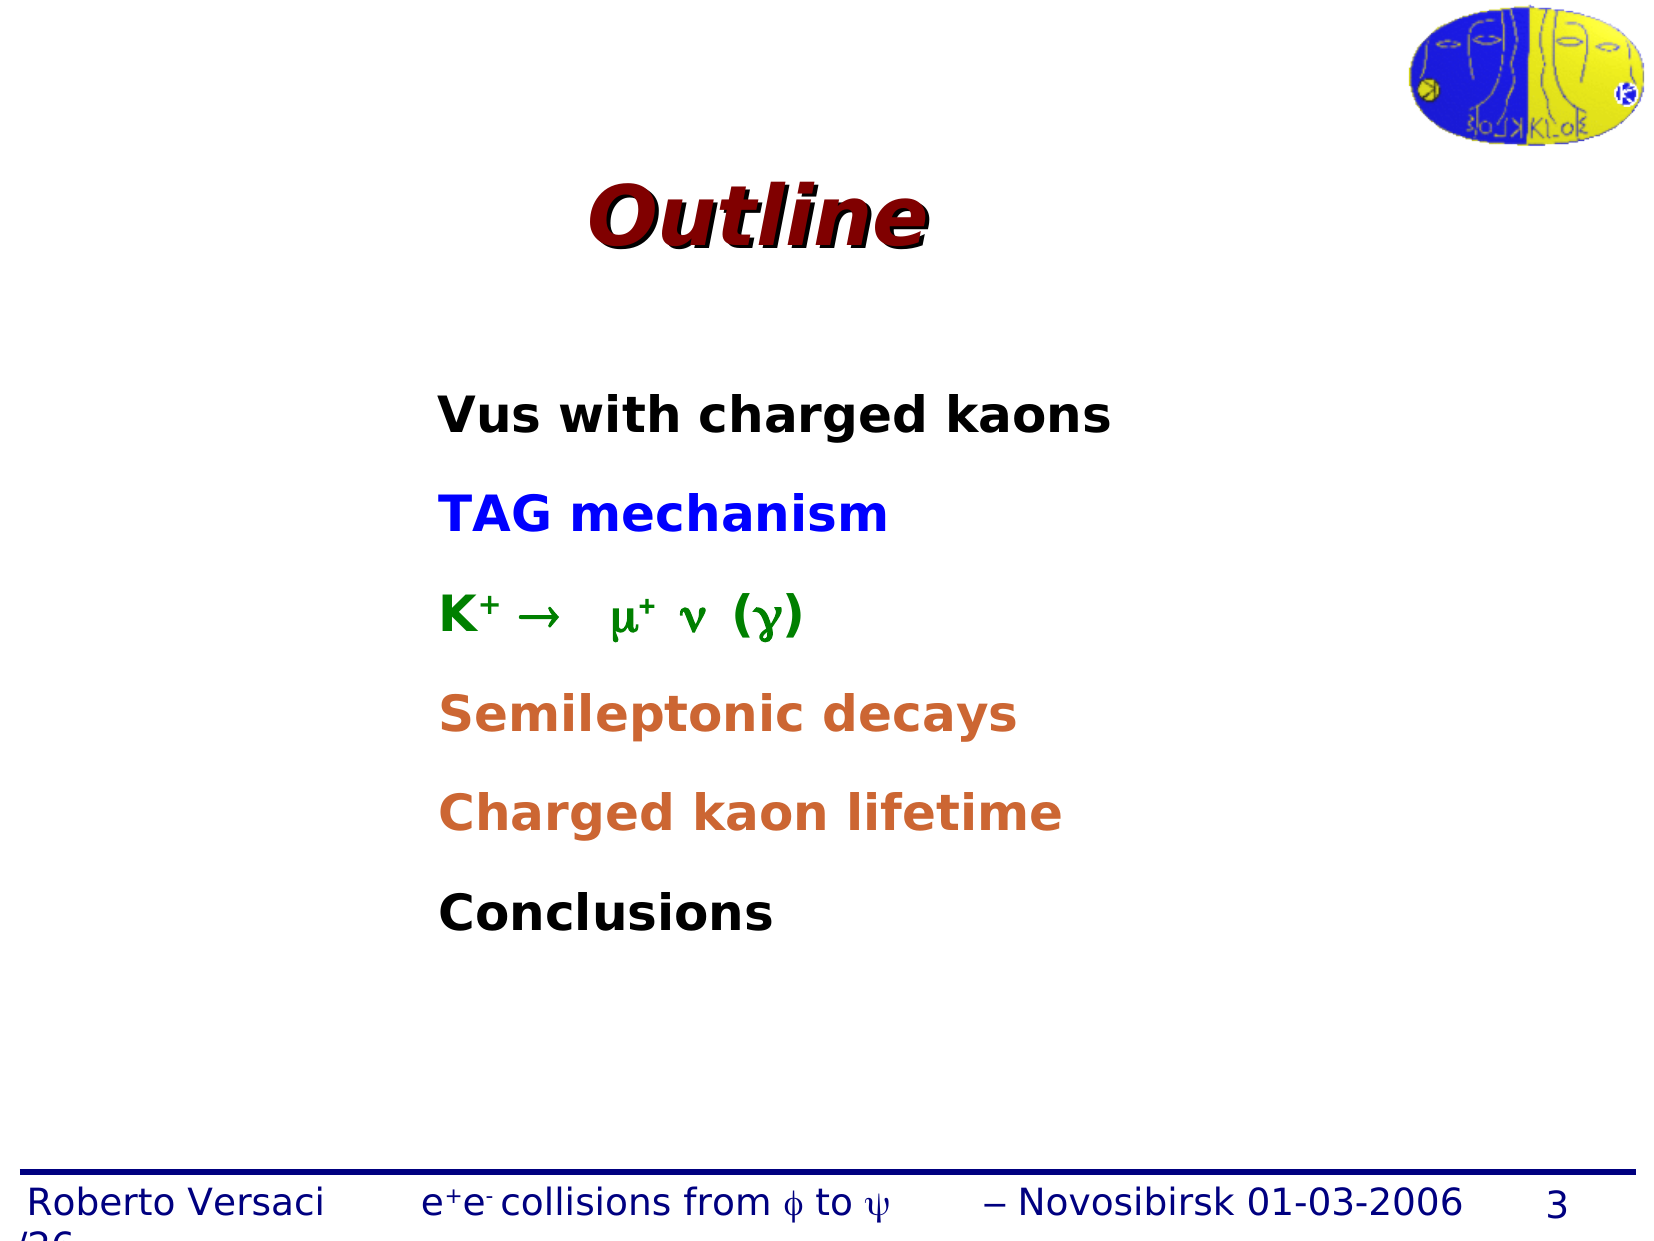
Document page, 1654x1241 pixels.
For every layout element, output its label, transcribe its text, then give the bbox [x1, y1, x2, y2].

picture [1398, 0, 1654, 151]
text_box Vus with charged kaons TAG mechanism K+  m+ n (g) Semileptonic decays Charged kaon lifetime Conclusions [406, 378, 1129, 957]
text_box Outline [572, 160, 945, 273]
